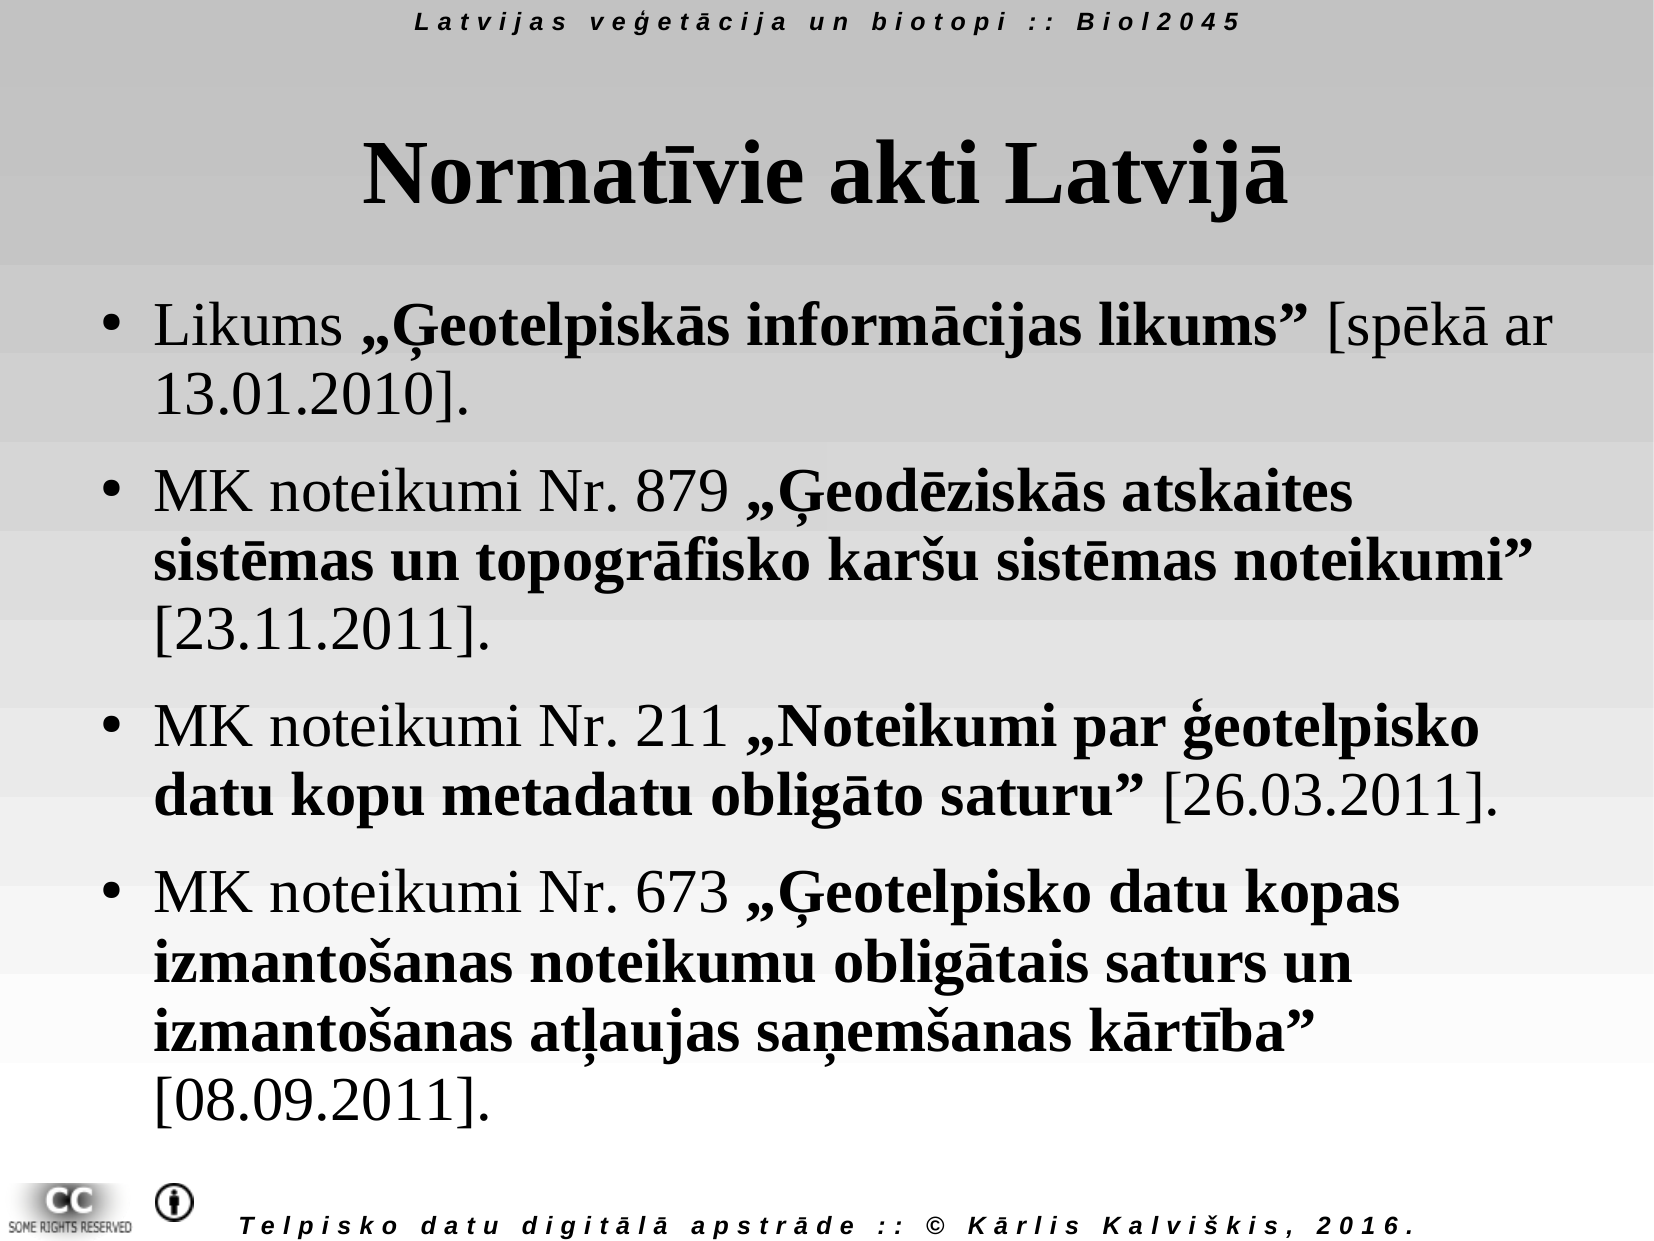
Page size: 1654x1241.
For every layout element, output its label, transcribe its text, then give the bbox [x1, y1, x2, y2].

picture [0, 0, 1654, 1241]
title Normatīvie akti Latvijā [29, 56, 1625, 289]
list Likums „Ģeotelpiskās informācijas likums” [spēkā ar 13.01.2010]. MK noteikumi Nr. 879 „Ģeodēziskās atskaites sistēmas un topogrāfisko karšu sistēmas noteikumi” [23.11.2011]. MK noteikumi Nr. 211 „Noteikumi par ģeotelpisko datu kopu metadatu obligāto saturu” [26.03.2011]. MK noteikumi Nr. 673 „Ģeotelpisko datu kopas izmantošanas noteikumu obligātais saturs un izmantošanas atļaujas saņemšanas kārtība” [08.09.2011]. [82, 289, 1571, 1135]
